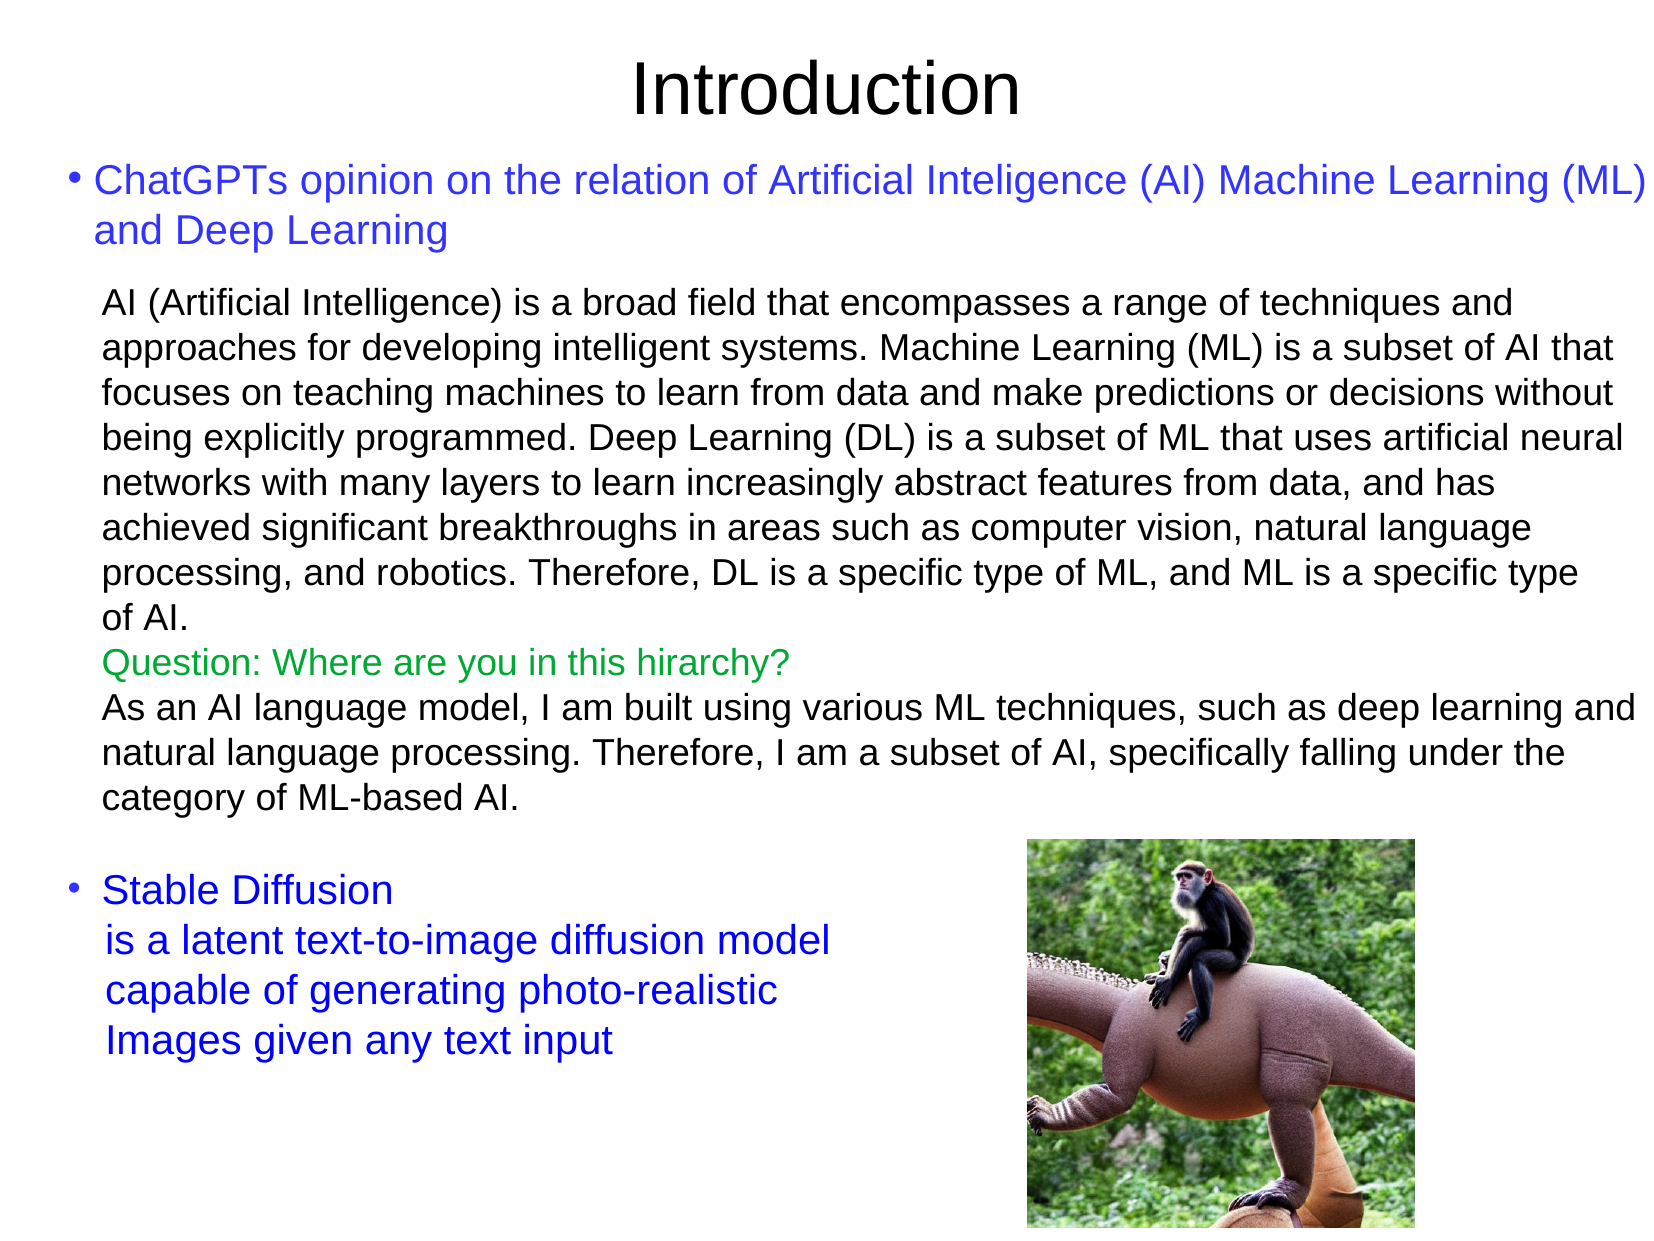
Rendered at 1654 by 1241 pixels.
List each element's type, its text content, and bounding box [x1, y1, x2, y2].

title Introduction [151, 0, 1502, 145]
picture [1027, 839, 1415, 1228]
text_box ChatGPTs opinion on the relation of Artificial Inteligence (AI) Machine Learning (ML) and Deep Learning AI (Artificial Intelligence) is a broad field that encompasses a range of techniques and approaches for developing intelligent systems. Machine Learning (ML) is a subset of AI that focuses on teaching machines to learn from data and make predictions or decisions without being explicitly programmed. Deep Learning (DL) is a subset of ML that uses artificial neural networks with many layers to learn increasingly abstract features from data, and has achieved significant breakthroughs in areas such as computer vision, natural language processing, and robotics. Therefore, DL is a specific type of ML, and ML is a specific type of AI. Question: Where are you in this hirarchy? As an AI language model, I am built using various ML techniques, such as deep learning and natural language processing. Therefore, I am a subset of AI, specifically falling under the category of ML-based AI. Stable Diffusion is a latent text-to-image diffusion model capable of generating photo-realistic Images given any text input [52, 145, 1654, 1181]
